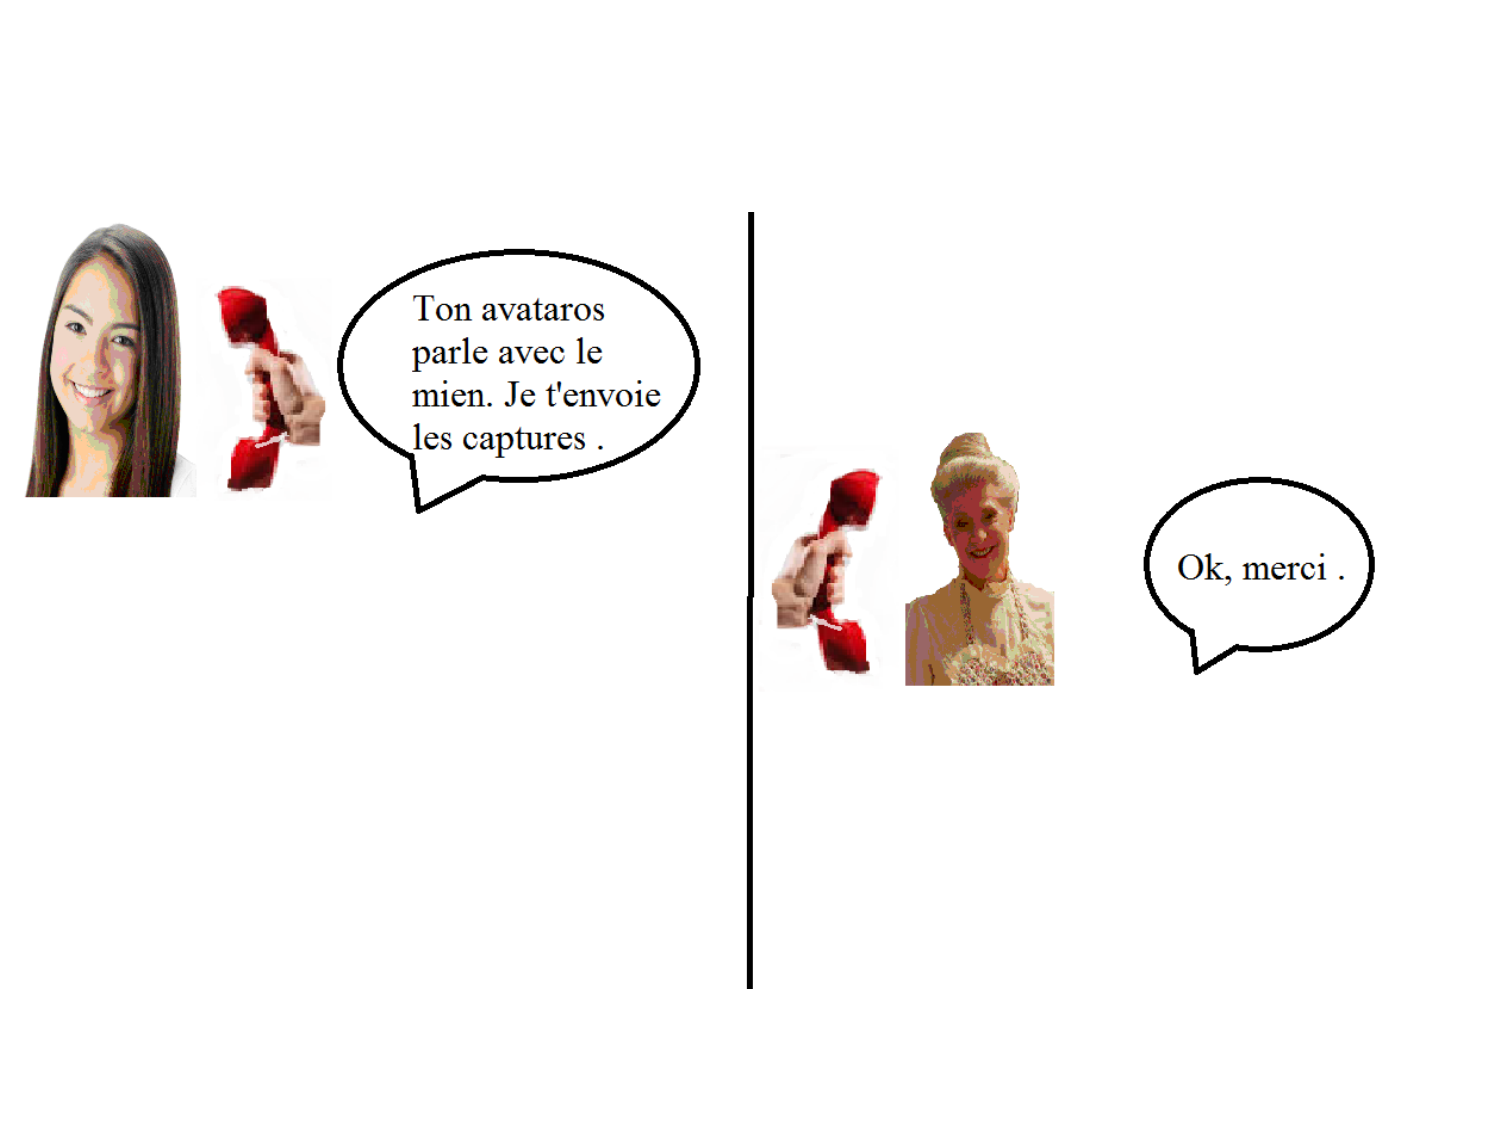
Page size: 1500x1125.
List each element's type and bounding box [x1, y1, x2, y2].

picture [0, 212, 1500, 989]
